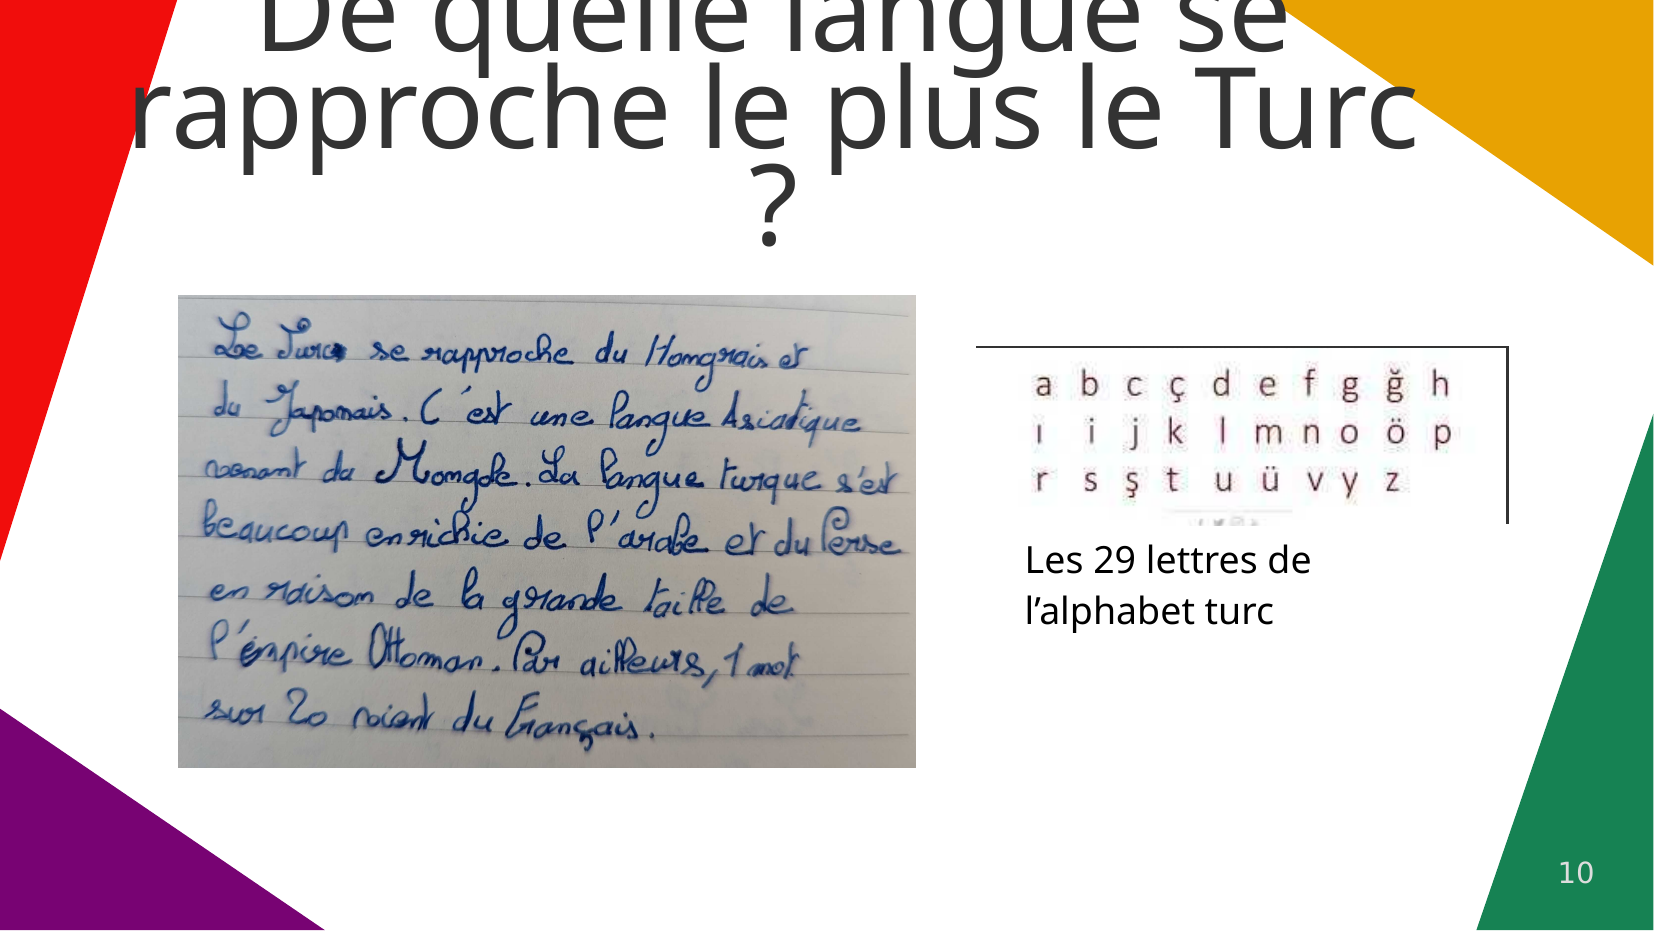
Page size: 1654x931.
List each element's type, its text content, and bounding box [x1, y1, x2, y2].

title De quelle langue se rapproche le plus le Turc ? [124, 0, 1424, 266]
text_box Les 29 lettres de l’alphabet turc [1009, 525, 1447, 678]
picture [178, 295, 916, 768]
picture [974, 348, 1506, 526]
